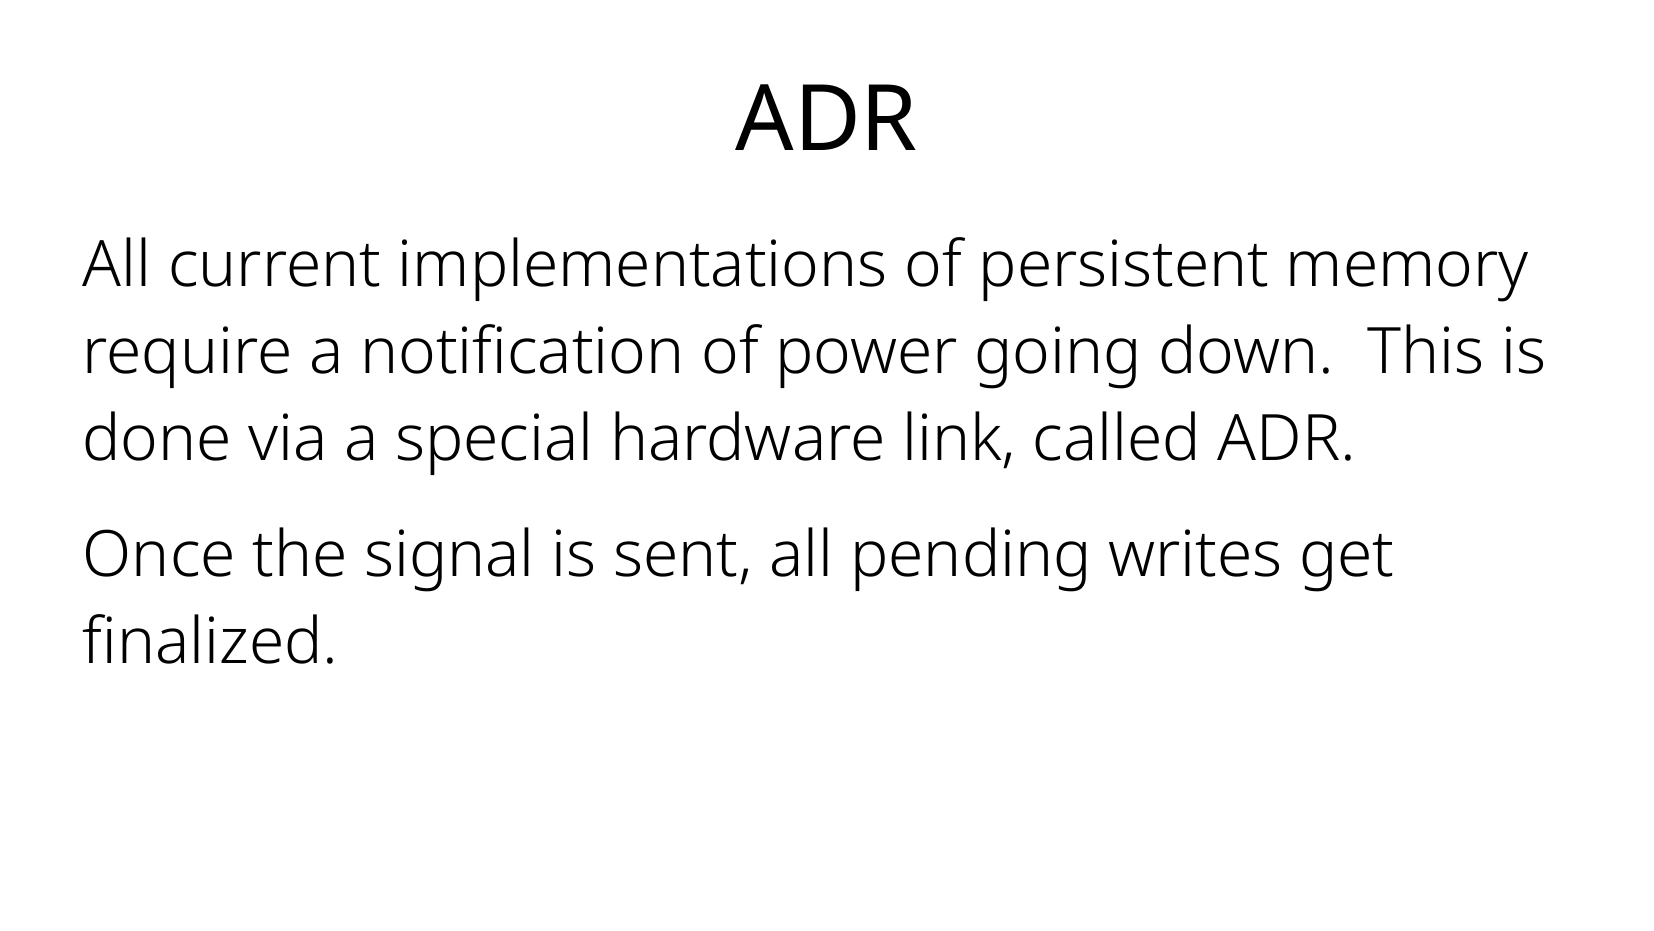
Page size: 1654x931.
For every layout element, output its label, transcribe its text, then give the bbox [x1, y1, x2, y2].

list All current implementations of persistent memory require a notification of power going down. This is done via a special hardware link, called ADR. Once the signal is sent, all pending writes get finalized. [82, 217, 1571, 758]
title ADR [82, 37, 1571, 193]
